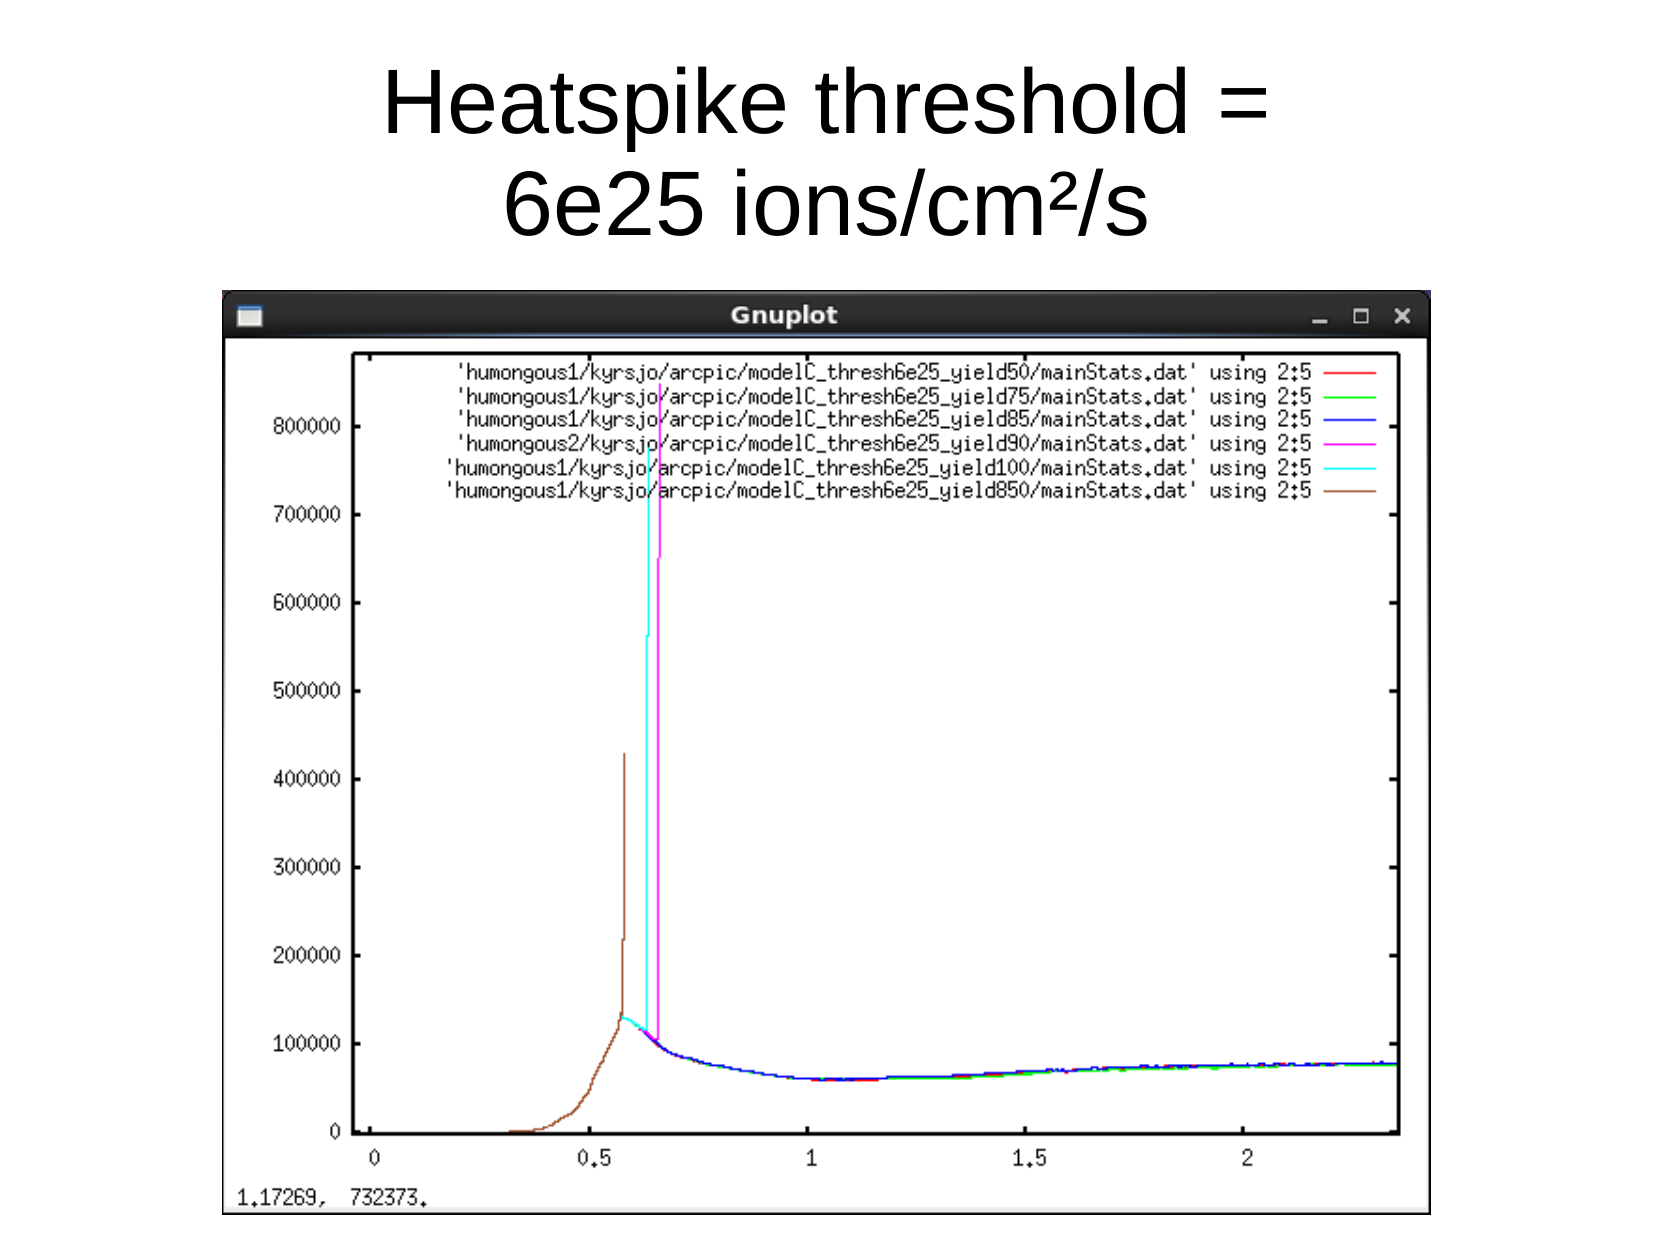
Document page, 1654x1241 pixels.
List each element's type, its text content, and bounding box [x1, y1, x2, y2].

picture [222, 290, 1431, 1216]
title Heatspike threshold = 6e25 ions/cm²/s [82, 49, 1571, 257]
